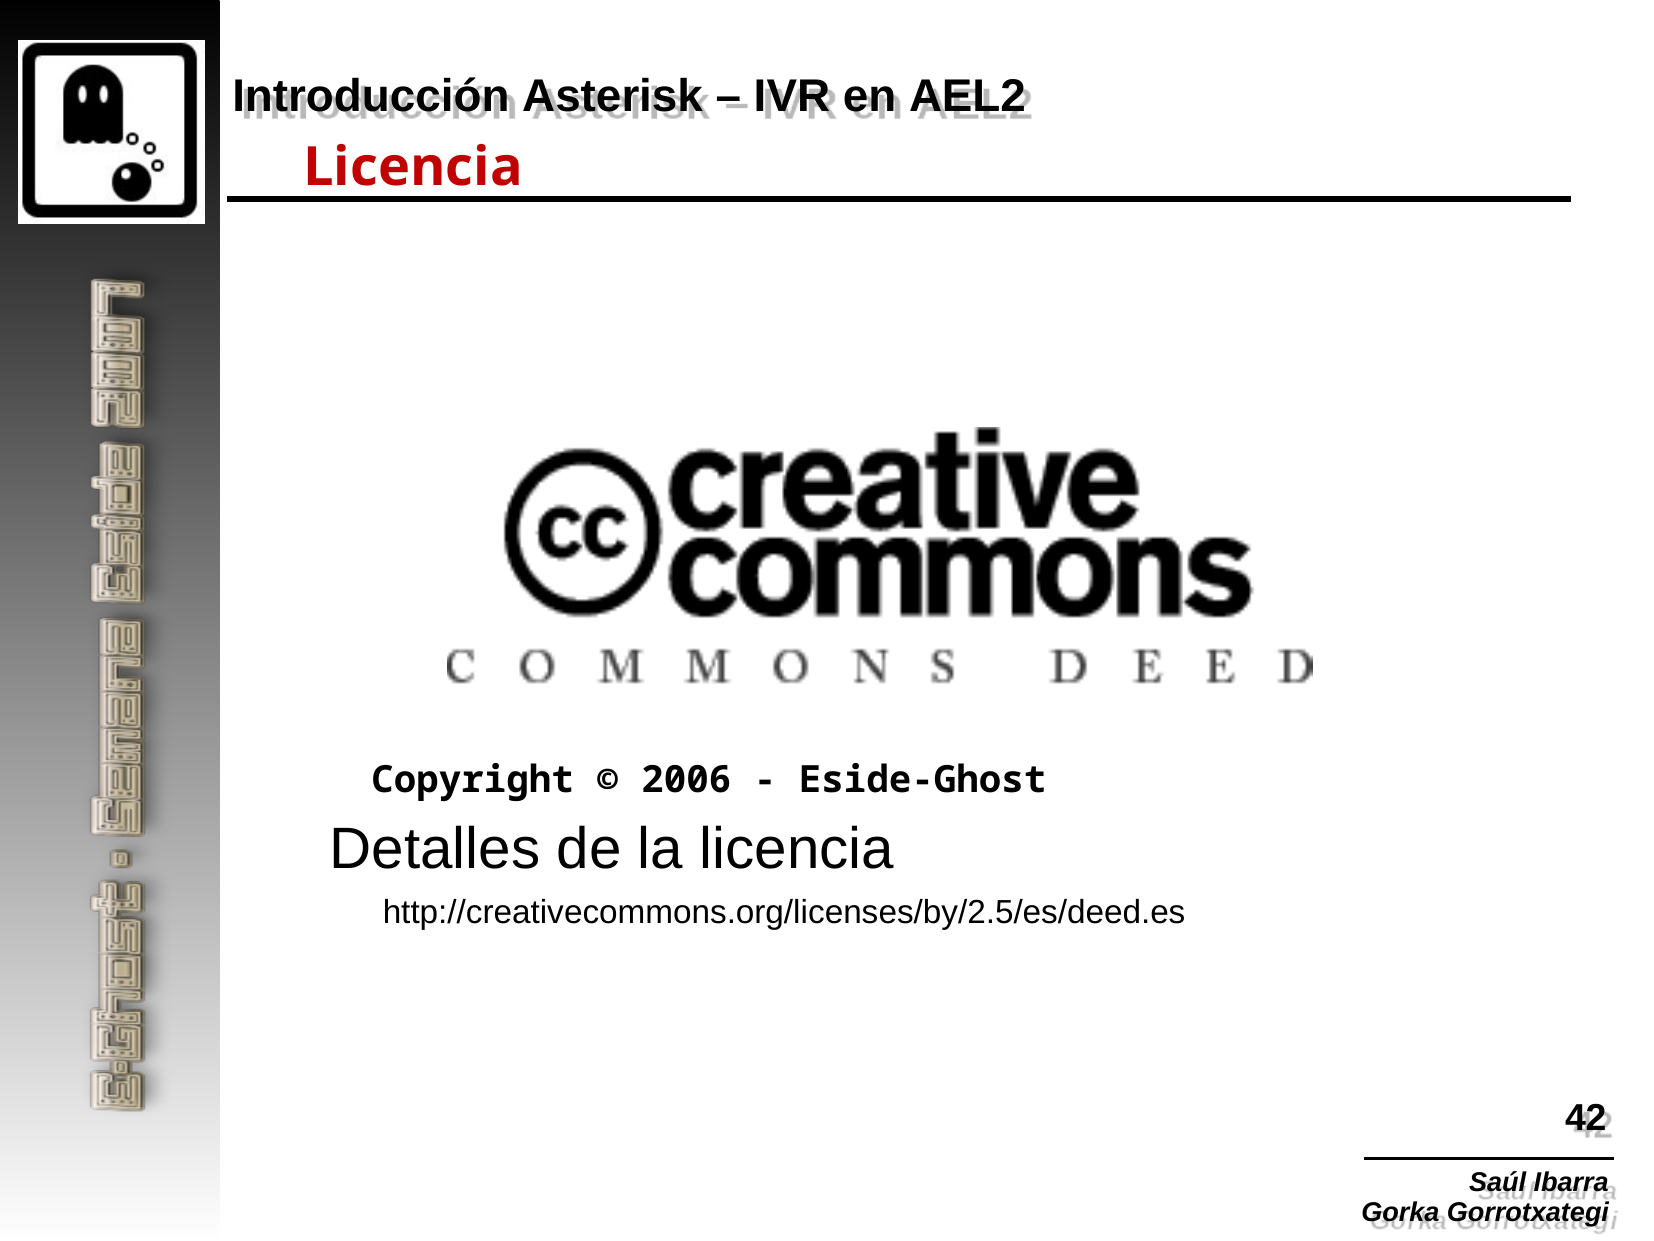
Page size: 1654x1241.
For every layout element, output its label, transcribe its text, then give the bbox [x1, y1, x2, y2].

picture [51, 250, 180, 1122]
text_box [350, 701, 1466, 816]
title Licencia [303, 125, 1598, 204]
picture [447, 427, 1313, 687]
picture [18, 40, 205, 224]
list Copyright © 2006 - Eside-Ghost Detalles de la licencia http://creativecommons.org/licenses/by/2.5/es/deed.es [312, 281, 1583, 1121]
